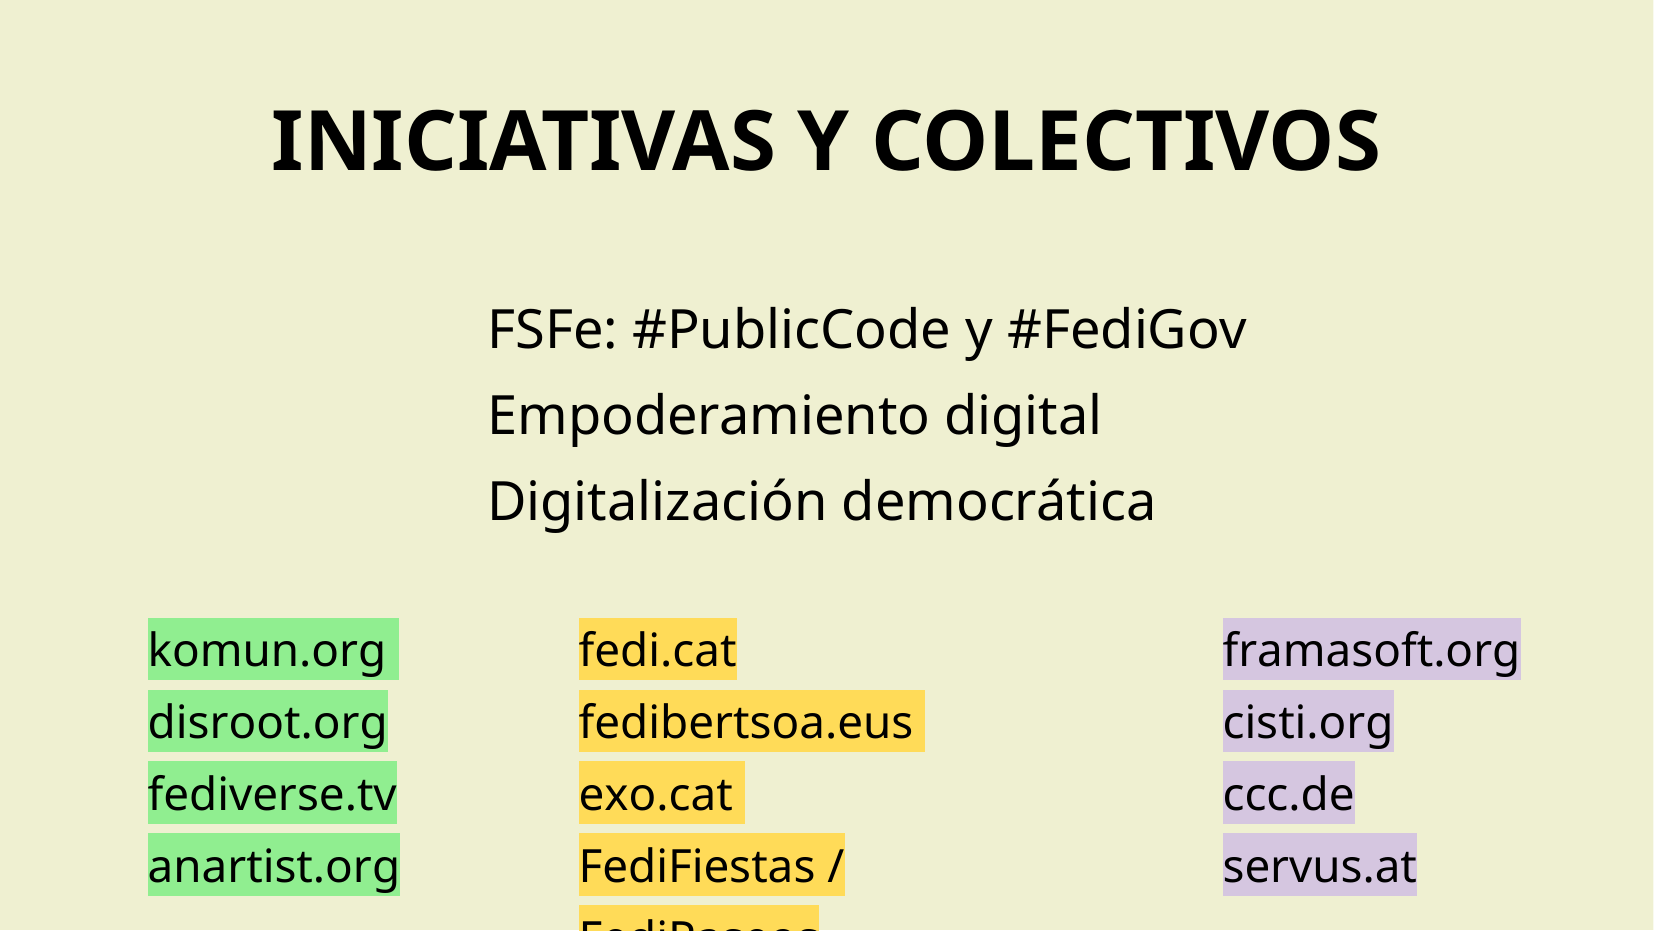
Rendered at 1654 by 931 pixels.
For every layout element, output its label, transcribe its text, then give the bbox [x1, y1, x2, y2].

text_box FSFe: #PublicCode y #FediGov Empoderamiento digital Digitalización democrática [472, 283, 1300, 497]
text_box komun.org disroot.org fediverse.tv anartist.org [147, 608, 578, 829]
title Iniciativas y colectivos [82, 60, 1571, 216]
text_box fedi.cat fedibertsoa.eus exo.cat FediFiestas / FediPaseos [578, 608, 1093, 875]
text_box framasoft.org cisti.org ccc.de servus.at [1222, 608, 1542, 845]
